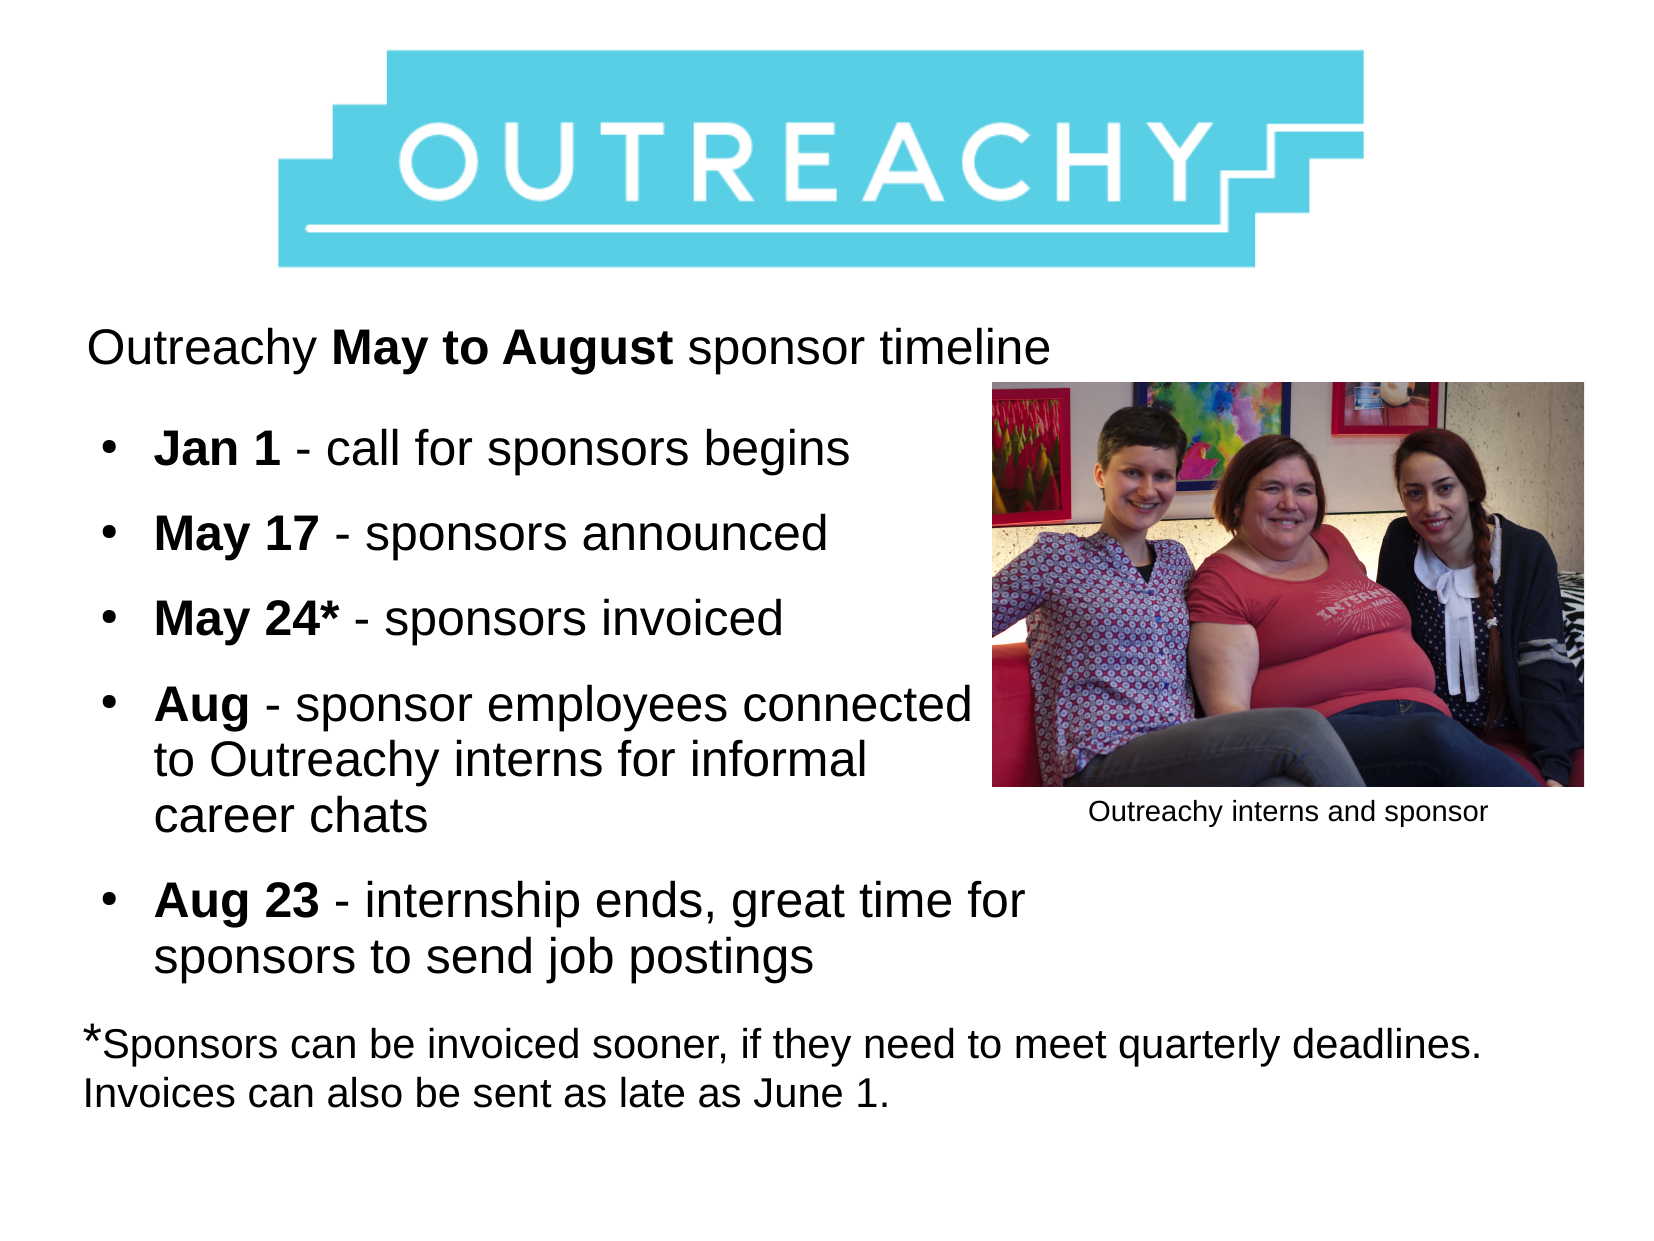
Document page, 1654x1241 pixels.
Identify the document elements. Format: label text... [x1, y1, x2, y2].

text_box Outreachy interns and sponsor [987, 787, 1591, 848]
text_box Outreachy May to August sponsor timeline [71, 311, 1617, 383]
picture [207, 30, 1448, 285]
list Jan 1 - call for sponsors begins May 17 - sponsors announced May 24* - sponsors invoiced Aug - sponsor employees connected to Outreachy interns for informal career chats Aug 23 - internship ends, great time for sponsors to send job postings *Sponsors can be invoiced sooner, if they need to meet quarterly deadlines. Invoices can also be sent as late as June 1. [82, 420, 1576, 1201]
picture [992, 382, 1585, 787]
